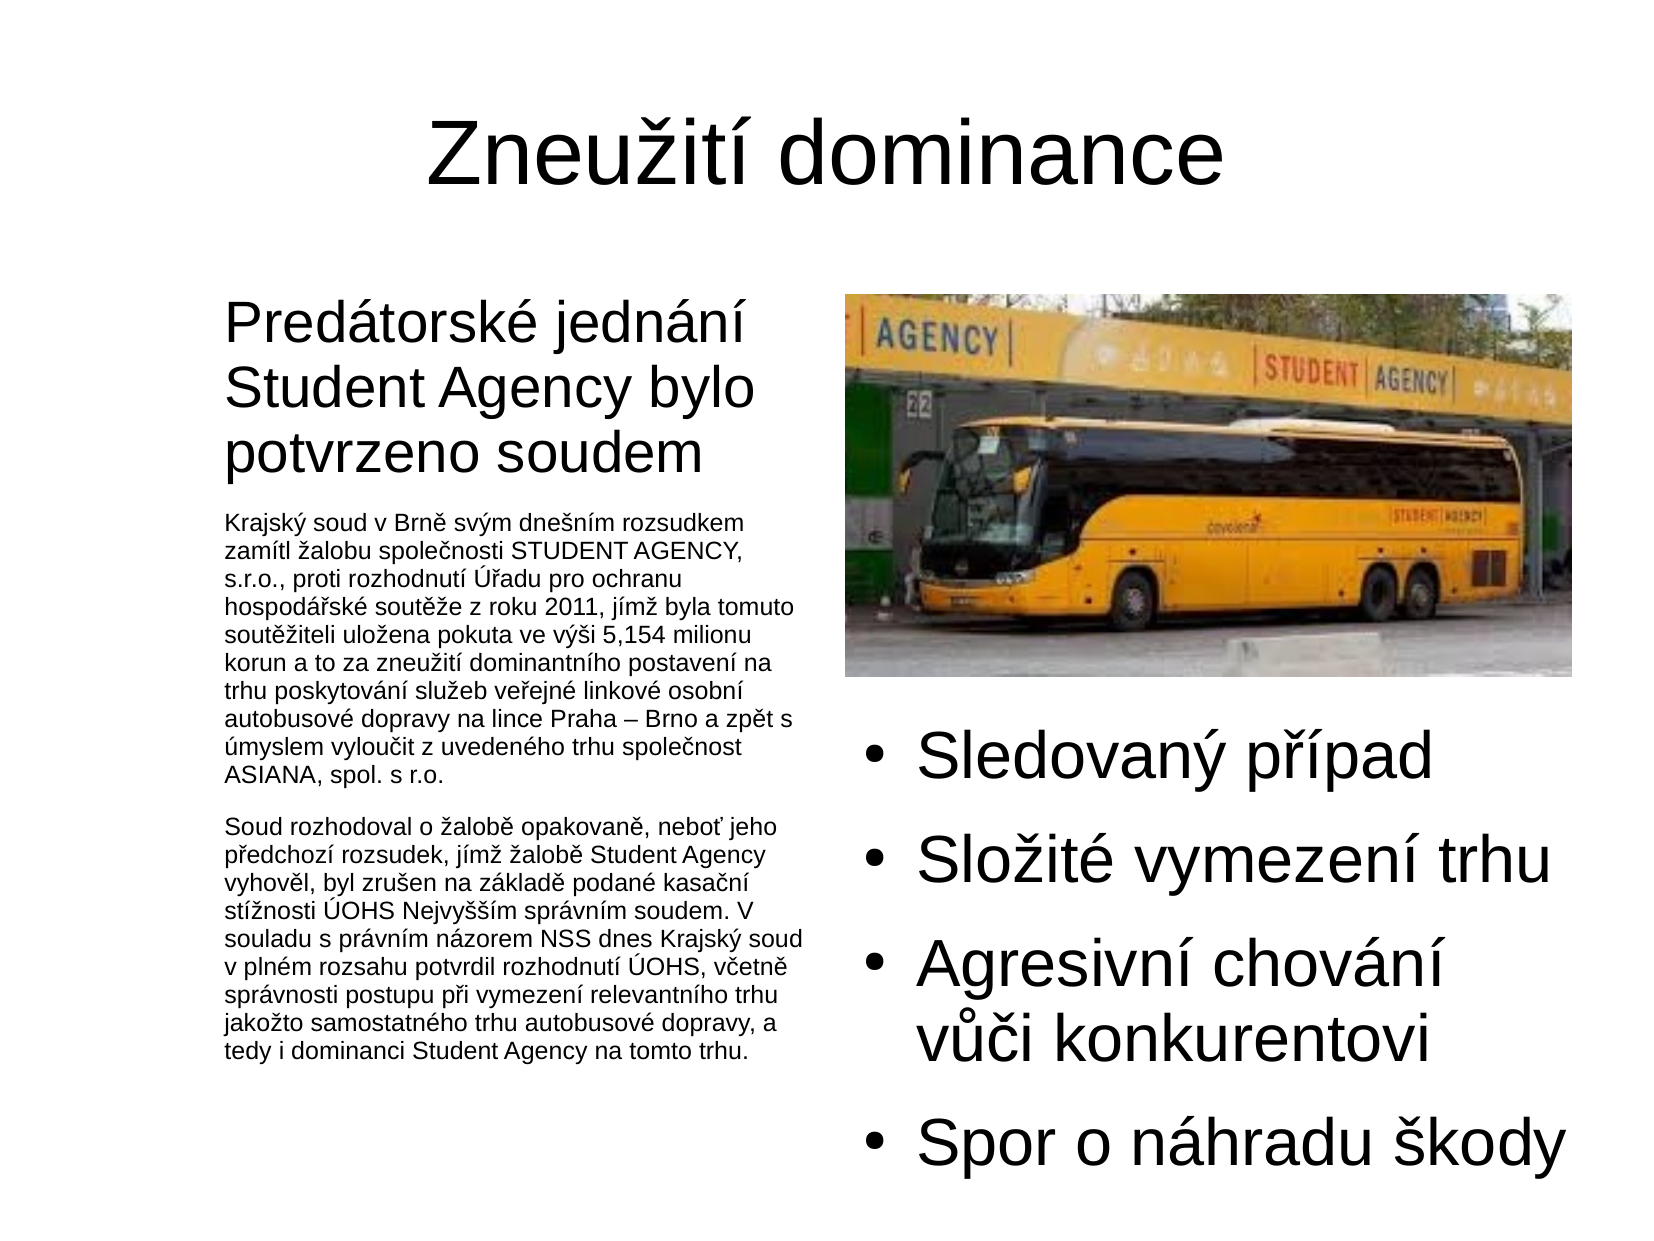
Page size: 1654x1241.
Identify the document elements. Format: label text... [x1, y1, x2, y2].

list Predátorské jednání Student Agency bylo potvrzeno soudem Krajský soud v Brně svým dnešním rozsudkem zamítl žalobu společnosti STUDENT AGENCY, s.r.o., proti rozhodnutí Úřadu pro ochranu hospodářské soutěže z roku 2011, jímž byla tomuto soutěžiteli uložena pokuta ve výši 5,154 milionu korun a to za zneužití dominantního postavení na trhu poskytování služeb veřejné linkové osobní autobusové dopravy na lince Praha – Brno a zpět s úmyslem vyloučit z uvedeného trhu společnost ASIANA, spol. s r.o. Soud rozhodoval o žalobě opakovaně, neboť jeho předchozí rozsudek, jímž žalobě Student Agency vyhověl, byl zrušen na základě podané kasační stížnosti ÚOHS Nejvyšším správním soudem. V souladu s právním názorem NSS dnes Krajský soud v plném rozsahu potvrdil rozhodnutí ÚOHS, včetně správnosti postupu při vymezení relevantního trhu jakožto samostatného trhu autobusové dopravy, a tedy i dominanci Student Agency na tomto trhu. [82, 290, 809, 1109]
title Zneužití dominance [82, 49, 1571, 257]
picture [845, 294, 1572, 677]
list Sledovaný případ Složité vymezení trhu Agresivní chování vůči konkurentovi Spor o náhradu škody [845, 717, 1572, 1181]
